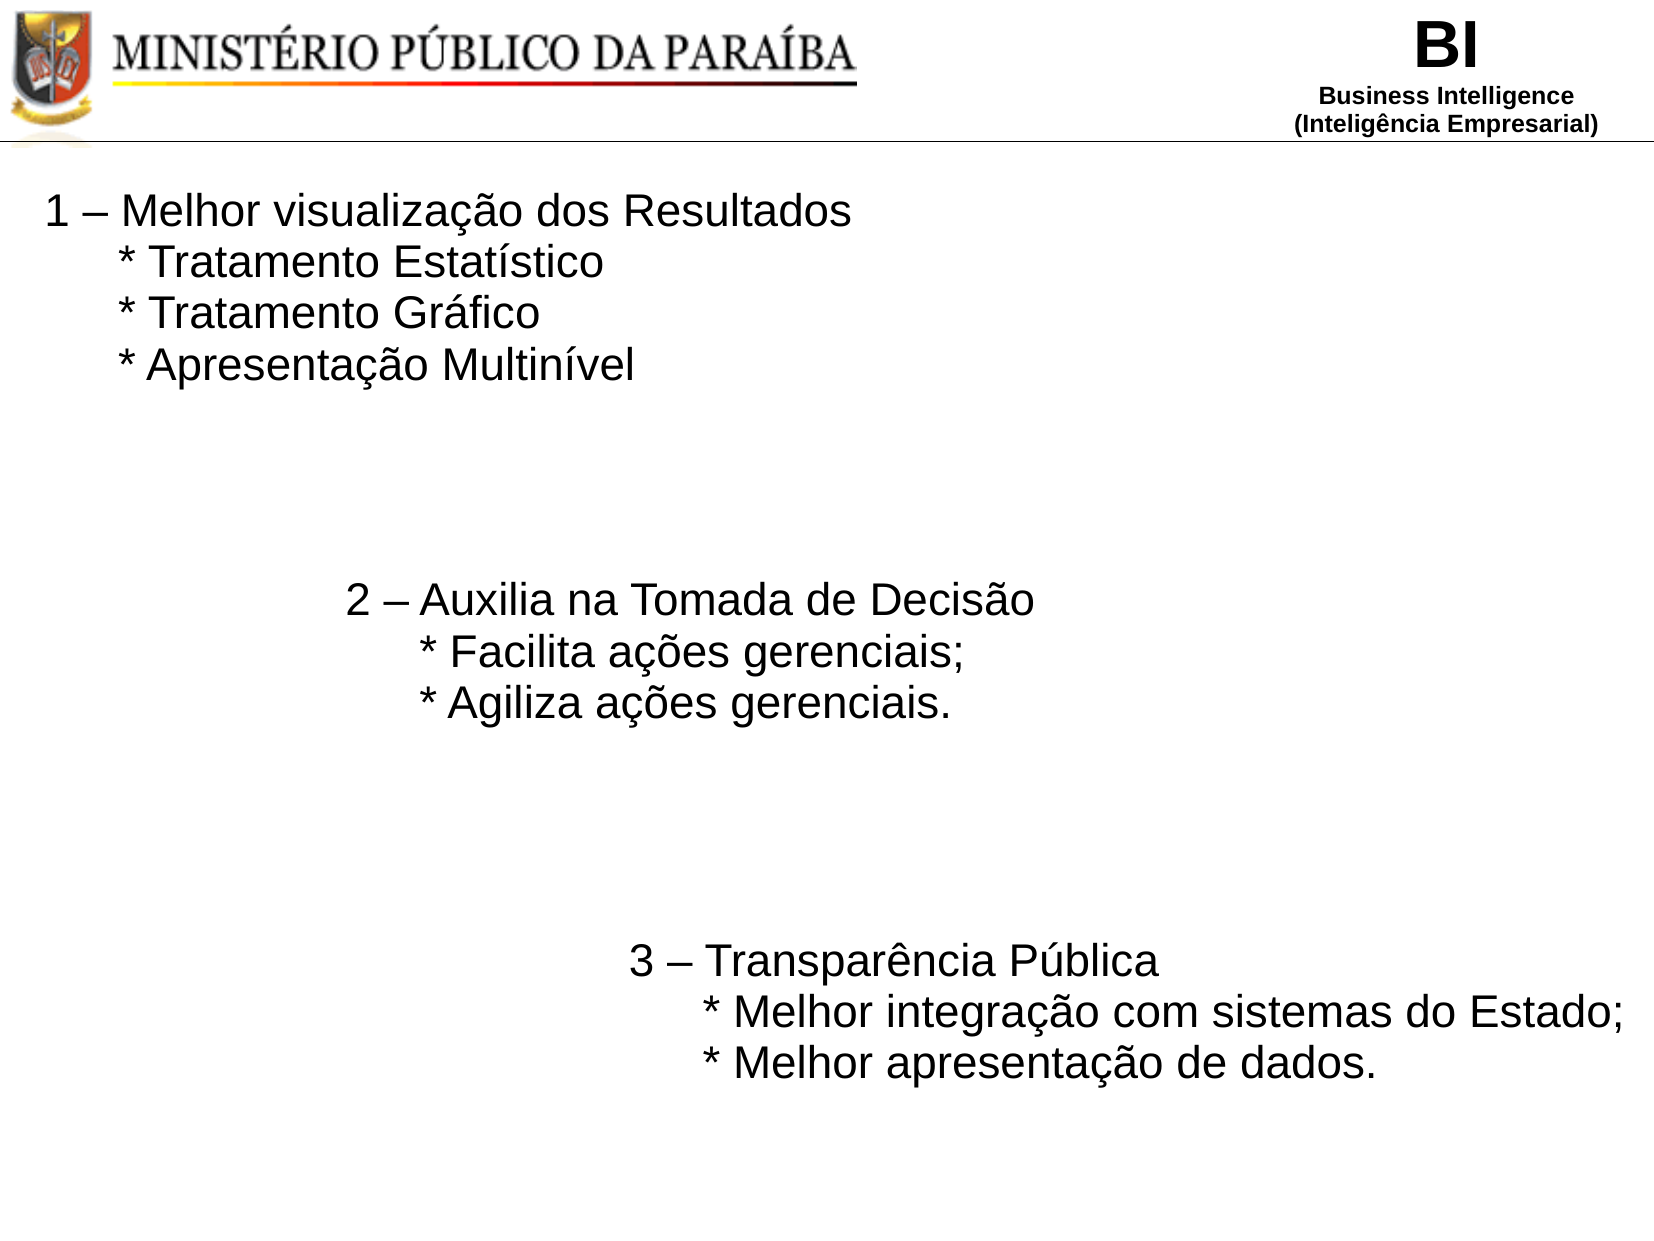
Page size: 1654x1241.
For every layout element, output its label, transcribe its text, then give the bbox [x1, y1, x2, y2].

text_box BI Business Intelligence (Inteligência Empresarial) [1240, 0, 1654, 148]
text_box 1 – Melhor visualização dos Resultados * Tratamento Estatístico * Tratamento Gráfico * Apresentação Multinível [29, 177, 939, 397]
picture [10, 10, 857, 141]
text_box 3 – Transparência Pública * Melhor integração com sistemas do Estado; * Melhor apresentação de dados. [614, 927, 1642, 1096]
picture [10, 142, 857, 148]
text_box 2 – Auxilia na Tomada de Decisão * Facilita ações gerenciais; * Agiliza ações gerenciais. [330, 566, 1241, 735]
